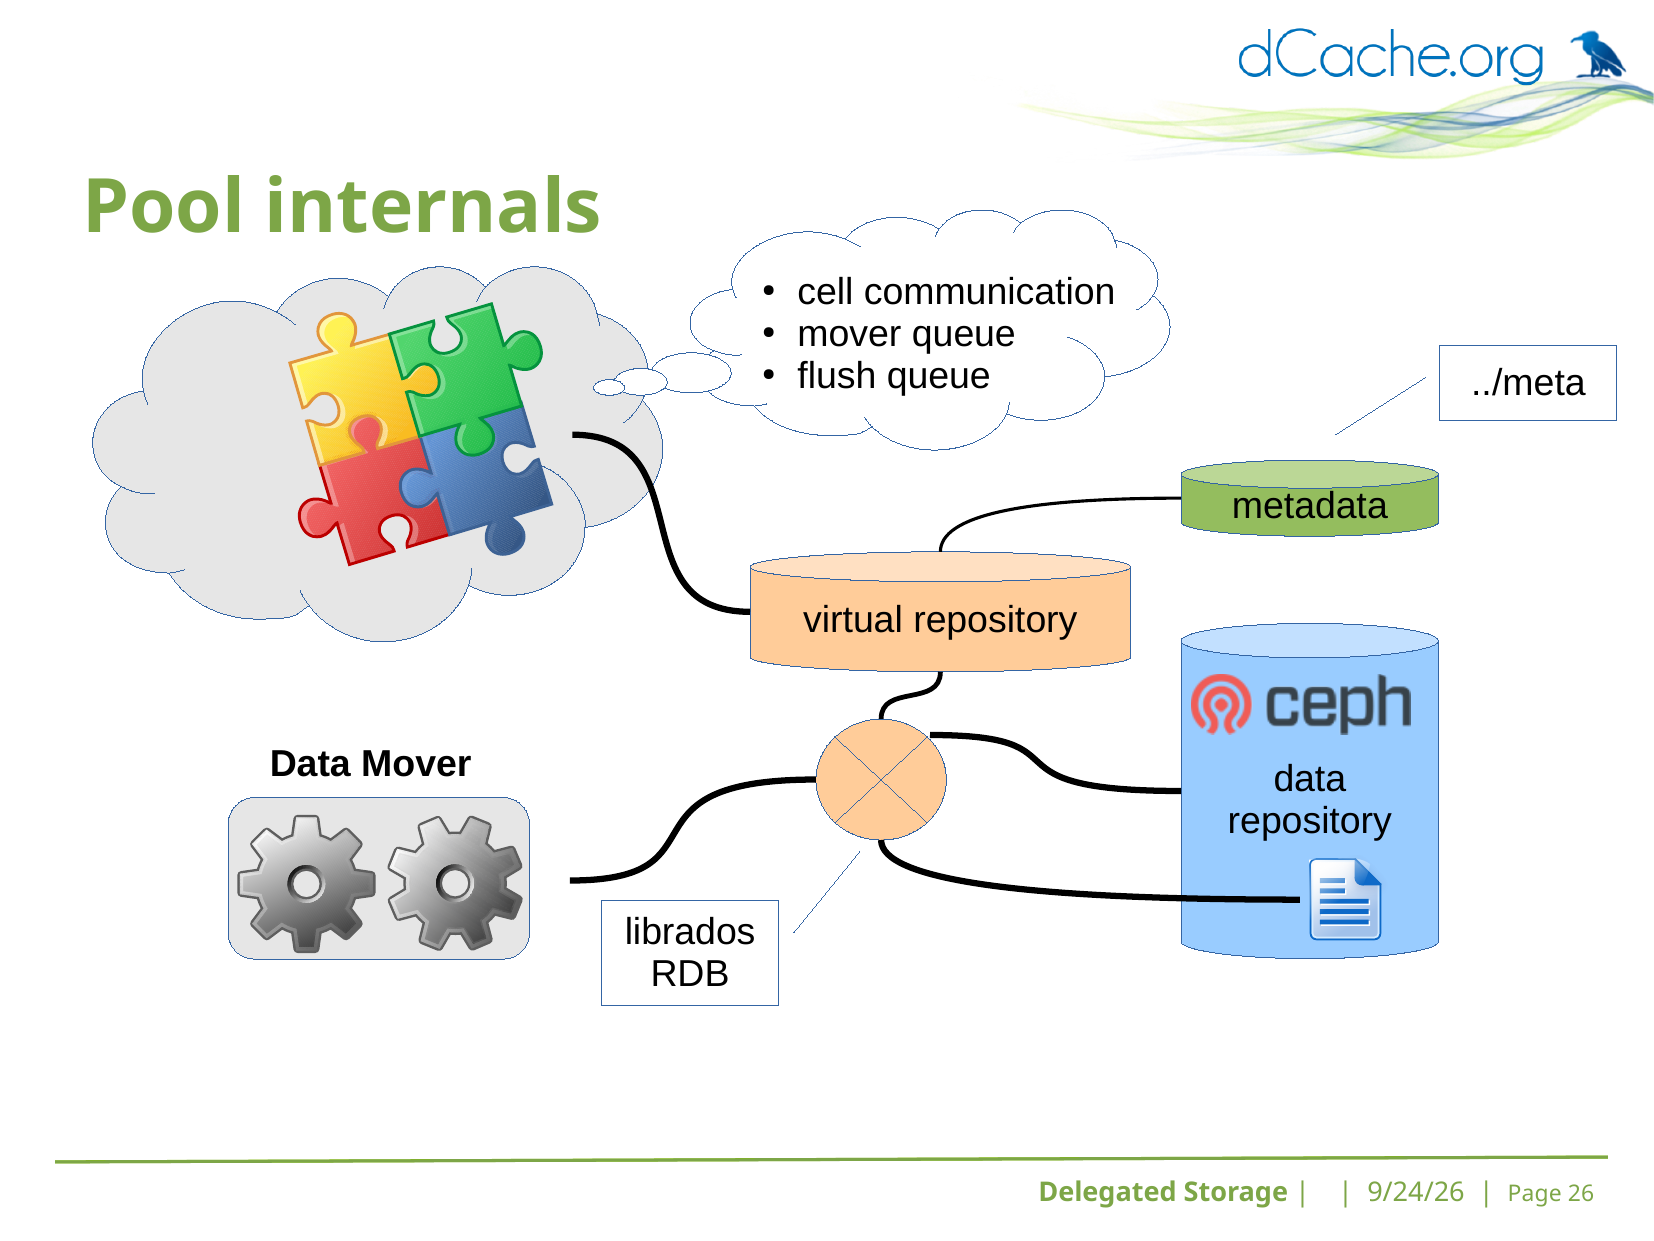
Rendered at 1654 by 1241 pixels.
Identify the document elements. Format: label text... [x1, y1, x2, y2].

text_box [497, 947, 526, 960]
text_box [92, 301, 550, 642]
text_box Data Mover [255, 735, 511, 807]
text_box cell communication mover queue flush queue [747, 263, 1198, 459]
text_box [816, 719, 947, 840]
text_box [488, 210, 1154, 484]
picture [1191, 674, 1411, 735]
text_box metadata [1181, 476, 1439, 537]
text_box ../meta [1440, 345, 1617, 420]
text_box [397, 266, 483, 284]
text_box [573, 438, 648, 565]
text_box data repository [1181, 642, 1439, 959]
picture [272, 284, 573, 585]
picture [216, 789, 570, 998]
title Pool internals [82, 155, 1605, 252]
text_box librados RDB [602, 900, 779, 1005]
text_box virtual repository [750, 569, 1131, 672]
text_box [516, 800, 530, 831]
text_box [309, 278, 368, 284]
picture [956, 16, 1654, 169]
picture [1299, 855, 1390, 945]
